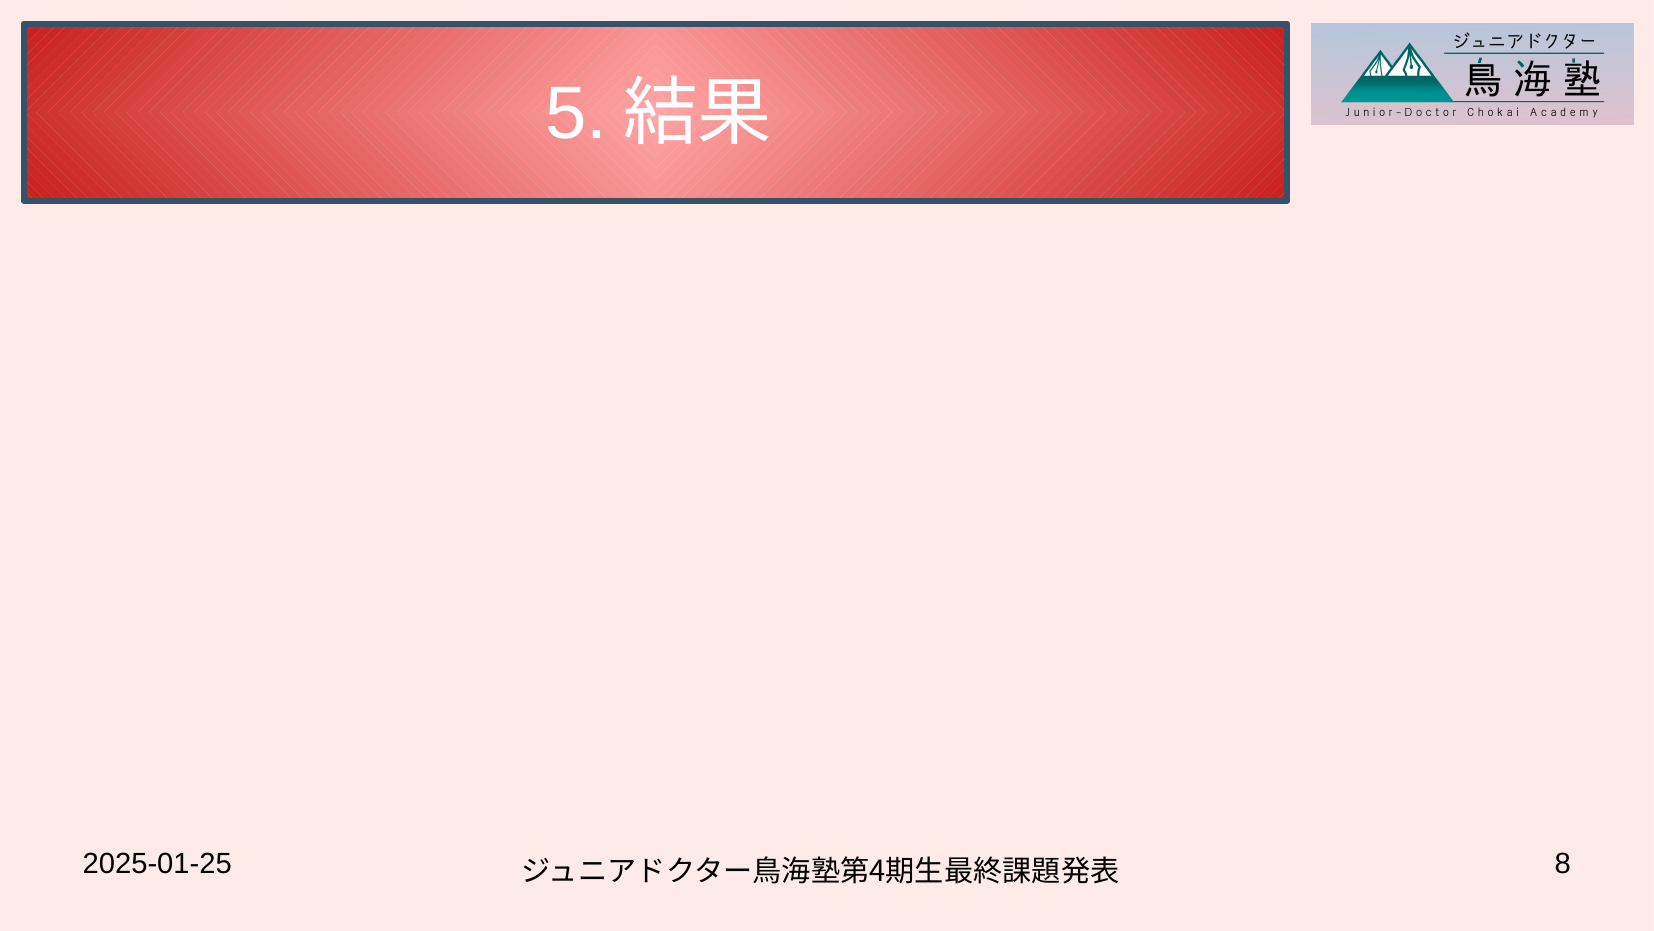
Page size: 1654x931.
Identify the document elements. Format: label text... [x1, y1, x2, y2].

title 5.結果 [82, 29, 1235, 184]
picture [1311, 23, 1634, 125]
